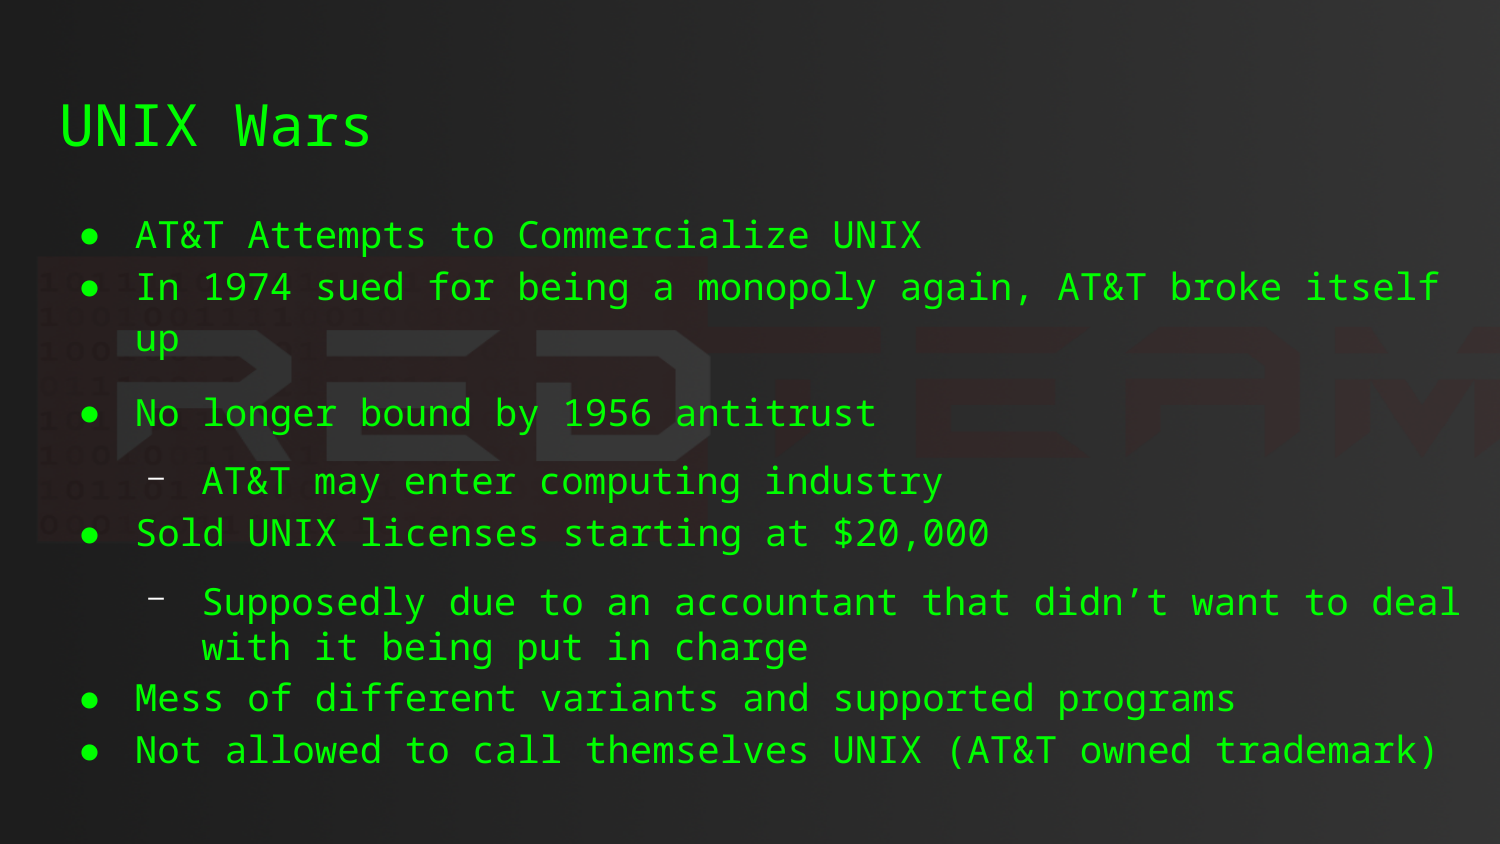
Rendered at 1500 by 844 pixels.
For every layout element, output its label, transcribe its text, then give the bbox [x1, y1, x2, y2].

title UNIX Wars [44, 72, 1500, 167]
picture [1265, 753, 1275, 761]
picture [750, 750, 757, 759]
picture [432, 750, 444, 761]
picture [1116, 750, 1120, 760]
picture [230, 753, 240, 761]
picture [0, 0, 1500, 844]
picture [162, 750, 174, 761]
picture [500, 753, 510, 761]
picture [1175, 750, 1185, 761]
picture [328, 750, 332, 760]
picture [1084, 750, 1096, 761]
picture [365, 750, 375, 761]
list AT&T Attempts to Commercialize UNIX In 1974 sued for being a monopoly again, AT&T broke itself up No longer bound by 1956 antitrust AT&T may enter computing industry Sold UNIX licenses starting at $20,000 Supposedly due to an accountant that didn’t want to deal with it being put in charge Mess of different variants and supported programs Not allowed to call themselves UNIX (AT&T owned trademark) [44, 189, 1500, 750]
picture [1017, 751, 1026, 760]
picture [1288, 750, 1298, 761]
picture [838, 750, 848, 760]
picture [297, 750, 309, 761]
picture [1355, 753, 1365, 761]
